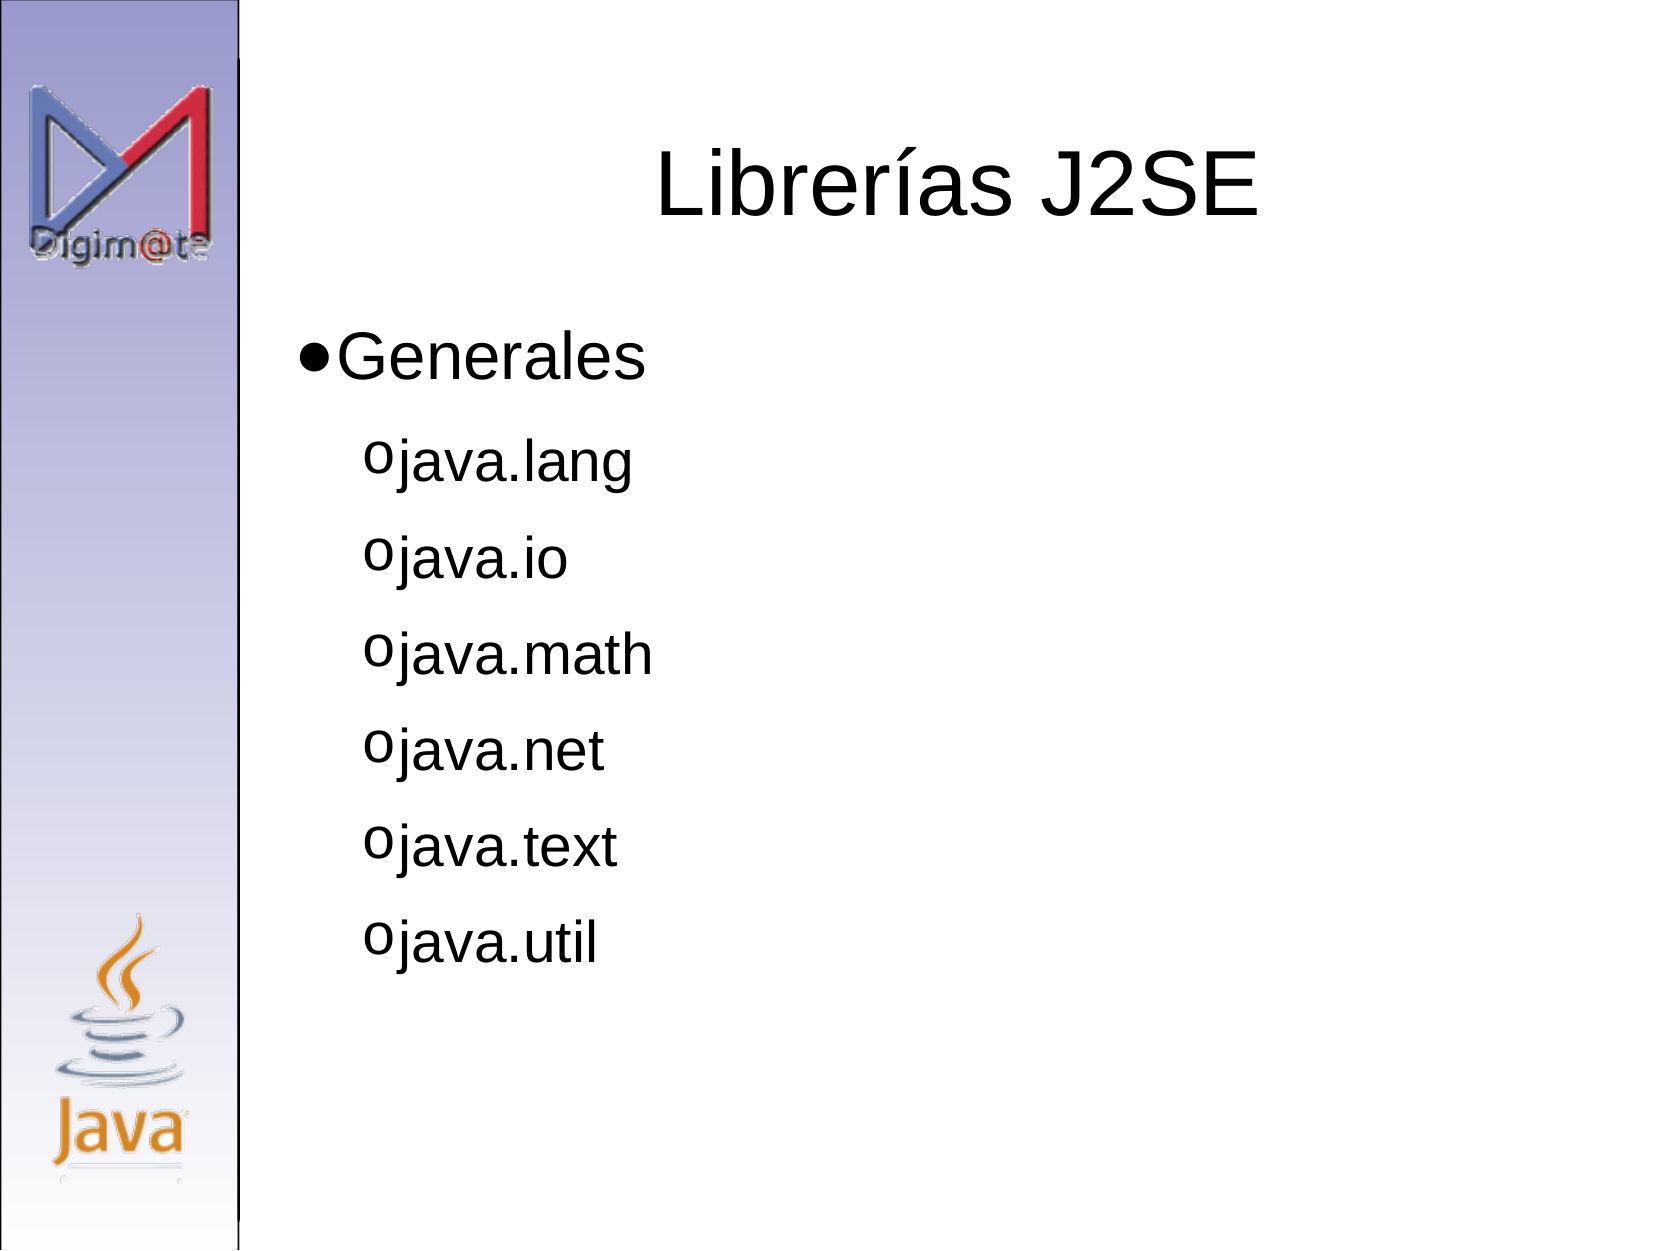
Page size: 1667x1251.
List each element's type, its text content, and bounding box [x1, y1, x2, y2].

list Generales java.lang java.io java.math java.net java.text java.util [267, 297, 1596, 1130]
title Librerías J2SE [267, 65, 1650, 281]
picture [0, 0, 1667, 1250]
